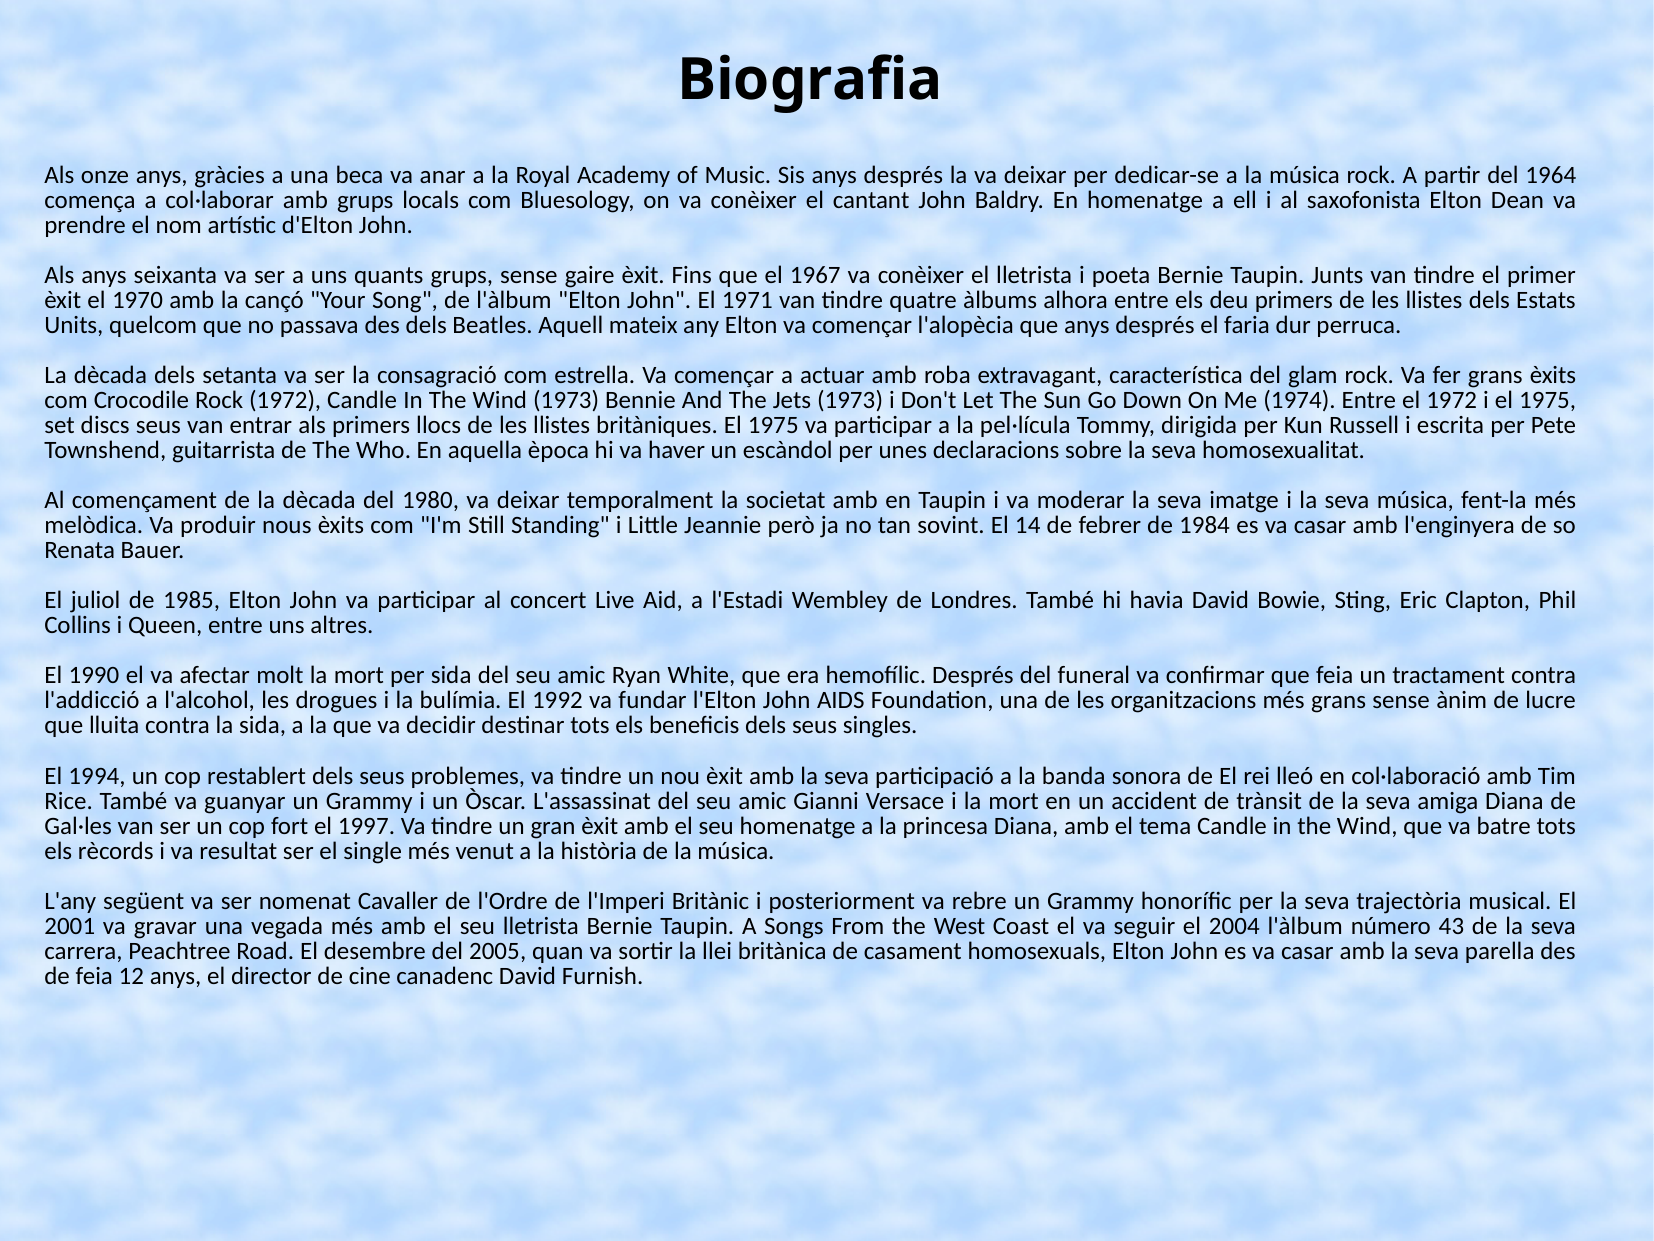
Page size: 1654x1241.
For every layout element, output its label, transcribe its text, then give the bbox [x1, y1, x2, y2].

text_box Als onze anys, gràcies a una beca va anar a la Royal Academy of Music. Sis anys després la va deixar per dedicar-se a la música rock. A partir del 1964 comença a col·laborar amb grups locals com Bluesology, on va conèixer el cantant John Baldry. En homenatge a ell i al saxofonista Elton Dean va prendre el nom artístic d'Elton John. Als anys seixanta va ser a uns quants grups, sense gaire èxit. Fins que el 1967 va conèixer el lletrista i poeta Bernie Taupin. Junts van tindre el primer èxit el 1970 amb la cançó "Your Song", de l'àlbum "Elton John". El 1971 van tindre quatre àlbums alhora entre els deu primers de les llistes dels Estats Units, quelcom que no passava des dels Beatles. Aquell mateix any Elton va començar l'alopècia que anys després el faria dur perruca. La dècada dels setanta va ser la consagració com estrella. Va començar a actuar amb roba extravagant, característica del glam rock. Va fer grans èxits com Crocodile Rock (1972), Candle In The Wind (1973) Bennie And The Jets (1973) i Don't Let The Sun Go Down On Me (1974). Entre el 1972 i el 1975, set discs seus van entrar als primers llocs de les llistes britàniques. El 1975 va participar a la pel·lícula Tommy, dirigida per Kun Russell i escrita per Pete Townshend, guitarrista de The Who. En aquella època hi va haver un escàndol per unes declaracions sobre la seva homosexualitat. Al començament de la dècada del 1980, va deixar temporalment la societat amb en Taupin i va moderar la seva imatge i la seva música, fent-la més melòdica. Va produir nous èxits com "I'm Still Standing" i Little Jeannie però ja no tan sovint. El 14 de febrer de 1984 es va casar amb l'enginyera de so Renata Bauer. El juliol de 1985, Elton John va participar al concert Live Aid, a l'Estadi Wembley de Londres. També hi havia David Bowie, Sting, Eric Clapton, Phil Collins i Queen, entre uns altres. El 1990 el va afectar molt la mort per sida del seu amic Ryan White, que era hemofílic. Després del funeral va confirmar que feia un tractament contra l'addicció a l'alcohol, les drogues i la bulímia. El 1992 va fundar l'Elton John AIDS Foundation, una de les organitzacions més grans sense ànim de lucre que lluita contra la sida, a la que va decidir destinar tots els beneficis dels seus singles. El 1994, un cop restablert dels seus problemes, va tindre un nou èxit amb la seva participació a la banda sonora de El rei lleó en col·laboració amb Tim Rice. També va guanyar un Grammy i un Òscar. L'assassinat del seu amic Gianni Versace i la mort en un accident de trànsit de la seva amiga Diana de Gal·les van ser un cop fort el 1997. Va tindre un gran èxit amb el seu homenatge a la princesa Diana, amb el tema Candle in the Wind, que va batre tots els rècords i va resultat ser el single més venut a la història de la música. L'any següent va ser nomenat Cavaller de l'Ordre de l'Imperi Britànic i posteriorment va rebre un Grammy honorífic per la seva trajectòria musical. El 2001 va gravar una vegada més amb el seu lletrista Bernie Taupin. A Songs From the West Coast el va seguir el 2004 l'àlbum número 43 de la seva carrera, Peachtree Road. El desembre del 2005, quan va sortir la llei britànica de casament homosexuals, Elton John es va casar amb la seva parella des de feia 12 anys, el director de cine canadenc David Furnish. [29, 157, 1595, 1178]
text_box Biografia [662, 29, 945, 156]
picture [0, 0, 1654, 1241]
